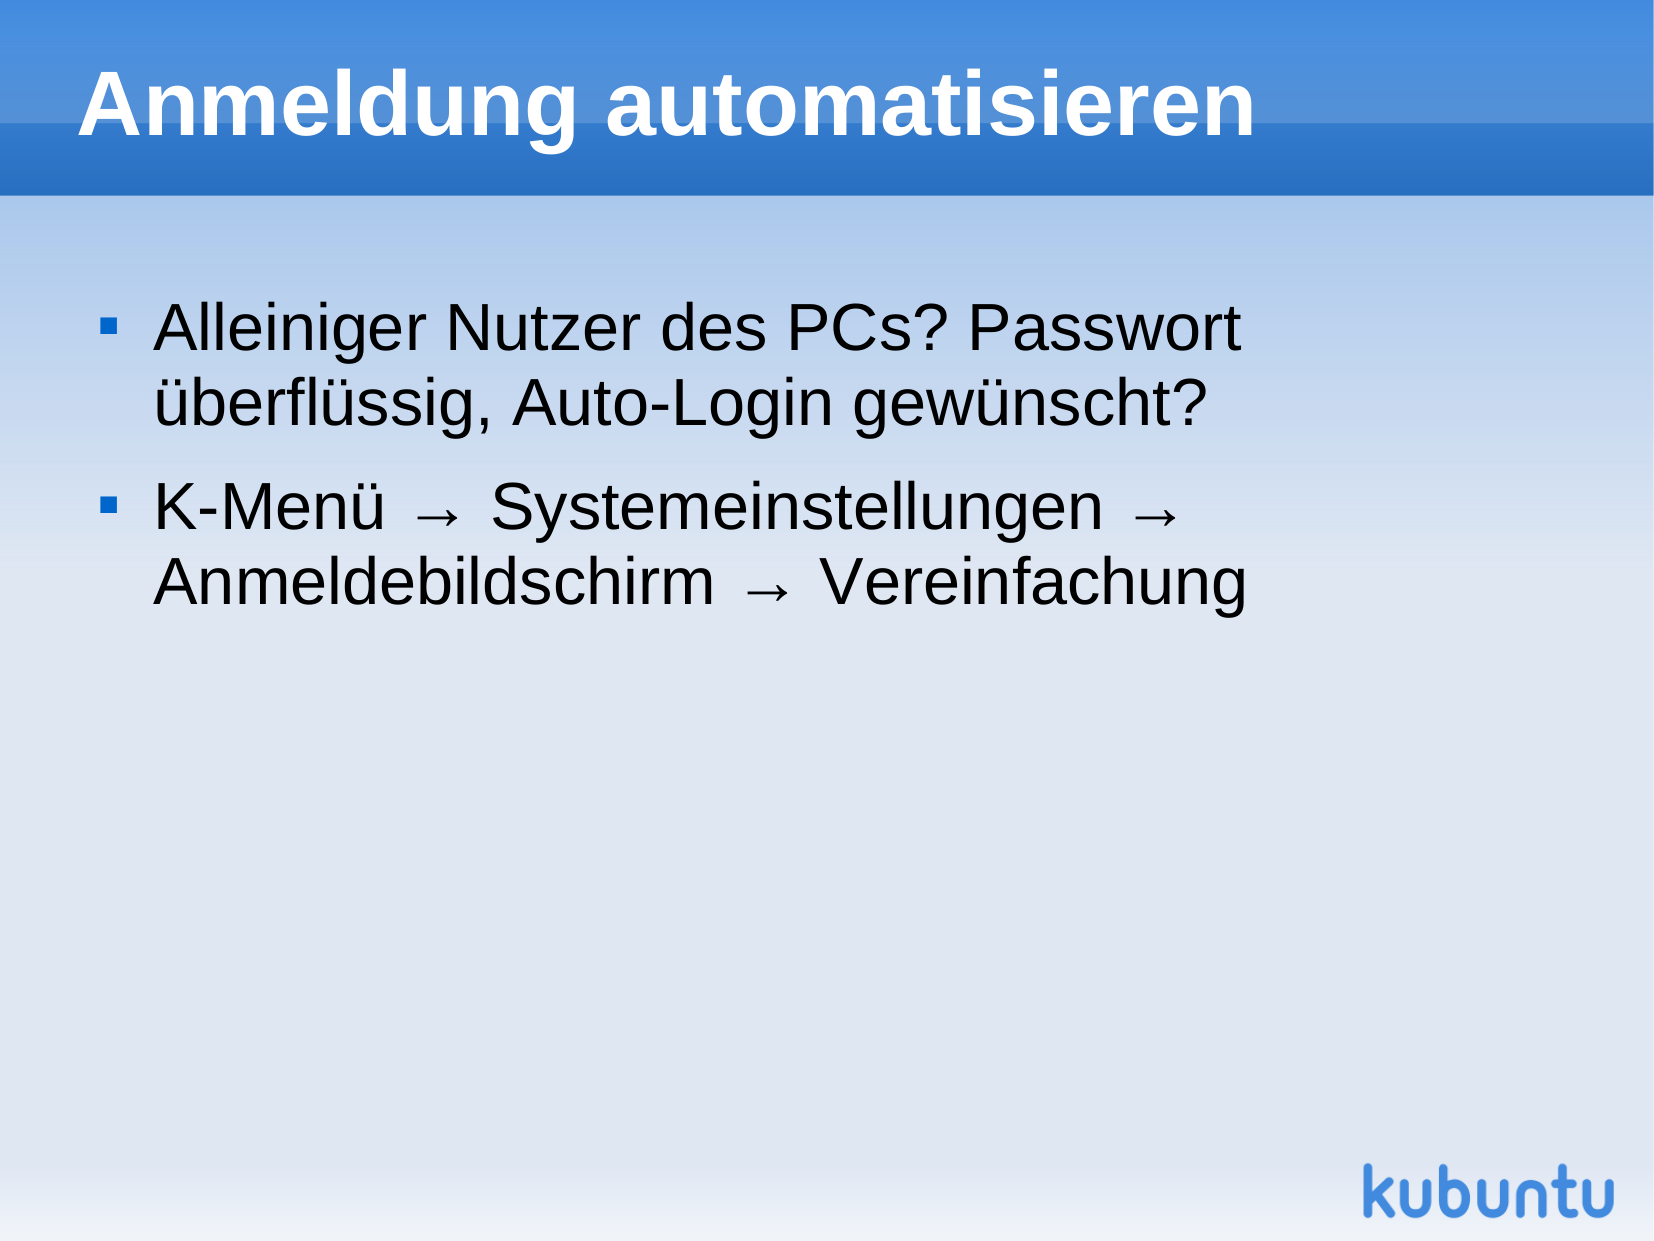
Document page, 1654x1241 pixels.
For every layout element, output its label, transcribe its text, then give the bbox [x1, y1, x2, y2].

list Alleiniger Nutzer des PCs? Passwort überflüssig, Auto-Login gewünscht? K-Menü → Systemeinstellungen → Anmeldebildschirm → Vereinfachung [82, 290, 1571, 1109]
title Anmeldung automatisieren [76, 0, 1565, 208]
picture [0, 0, 1654, 1241]
